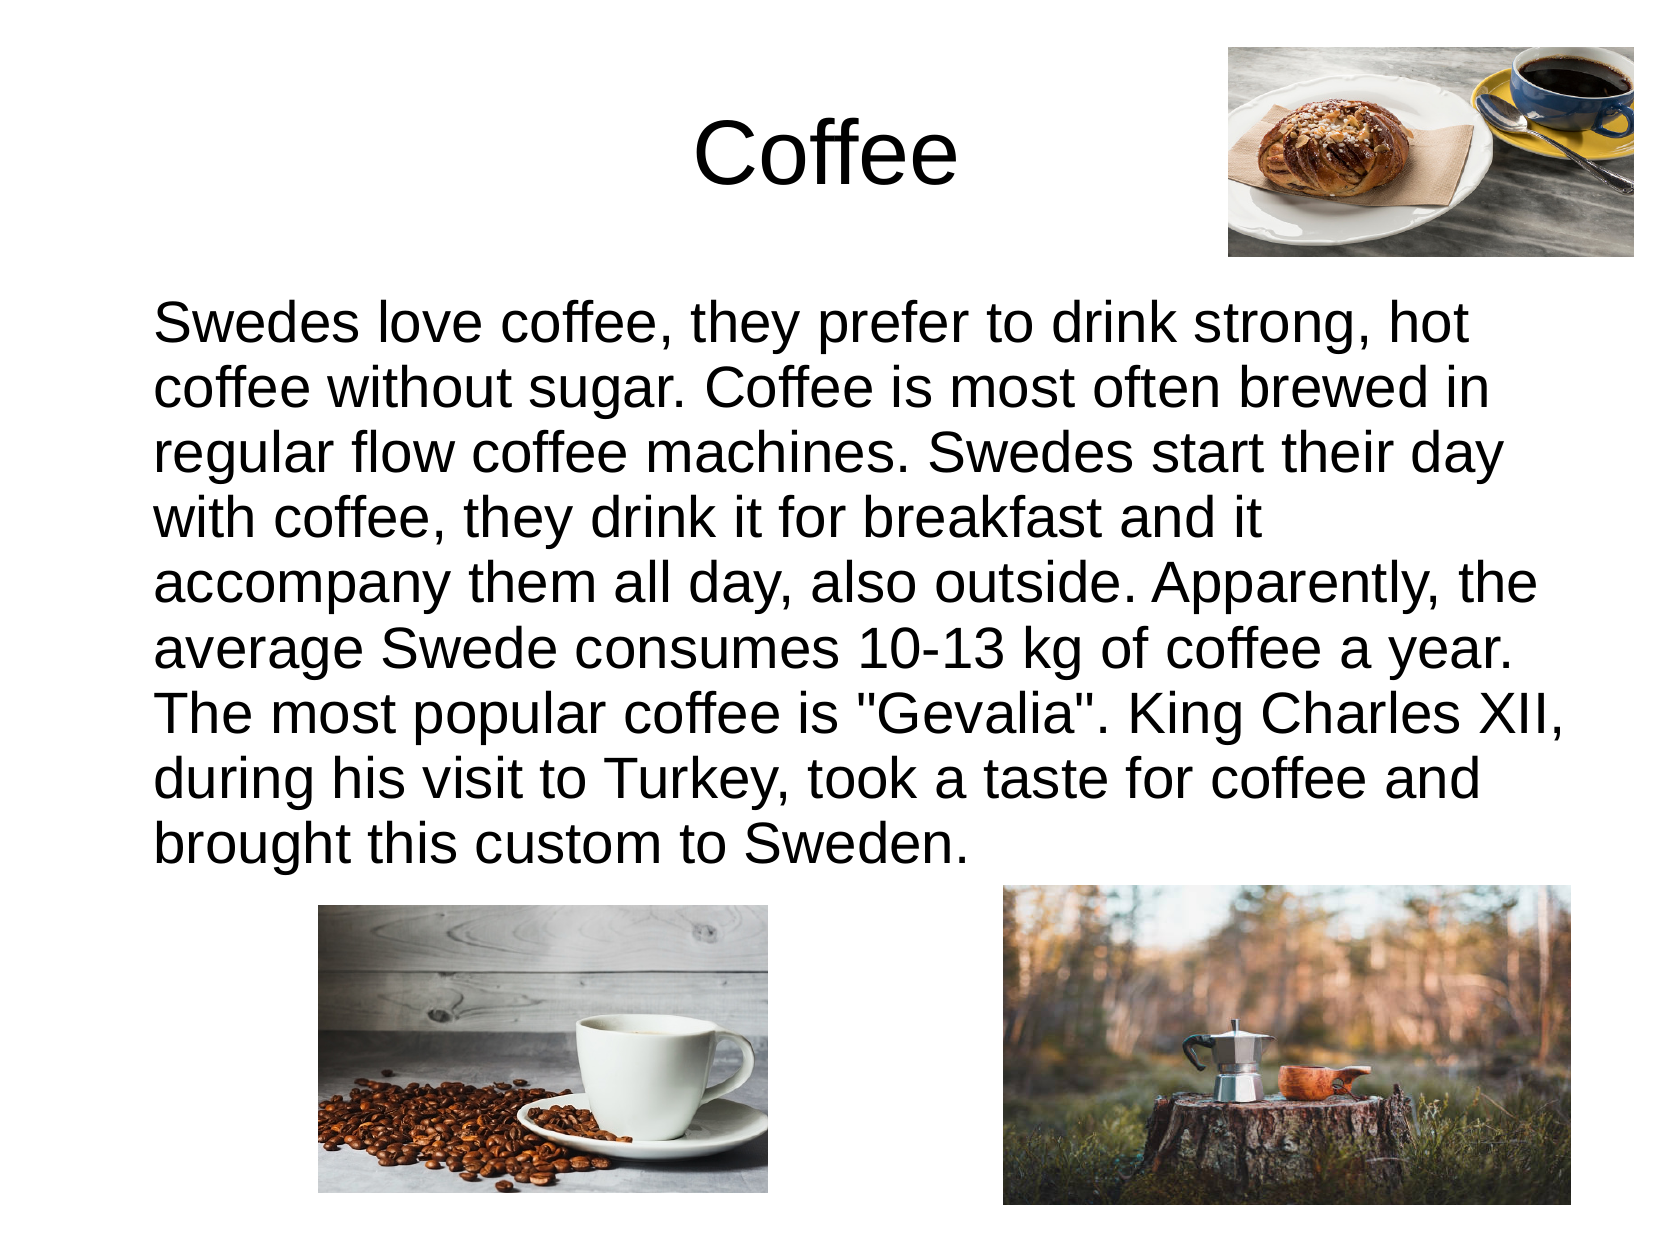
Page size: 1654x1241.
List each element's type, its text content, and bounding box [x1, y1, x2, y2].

title Coffee [82, 49, 1228, 257]
picture [1228, 47, 1634, 257]
picture [318, 905, 768, 1193]
list Swedes love coffee, they prefer to drink strong, hot coffee without sugar. Coffee is most often brewed in regular flow coffee machines. Swedes start their day with coffee, they drink it for breakfast and it accompany them all day, also outside. Apparently, the average Swede consumes 10-13 kg of coffee a year. The most popular coffee is "Gevalia". King Charles XII, during his visit to Turkey, took a taste for coffee and brought this custom to Sweden. [82, 290, 1571, 1109]
picture [1003, 885, 1571, 1205]
